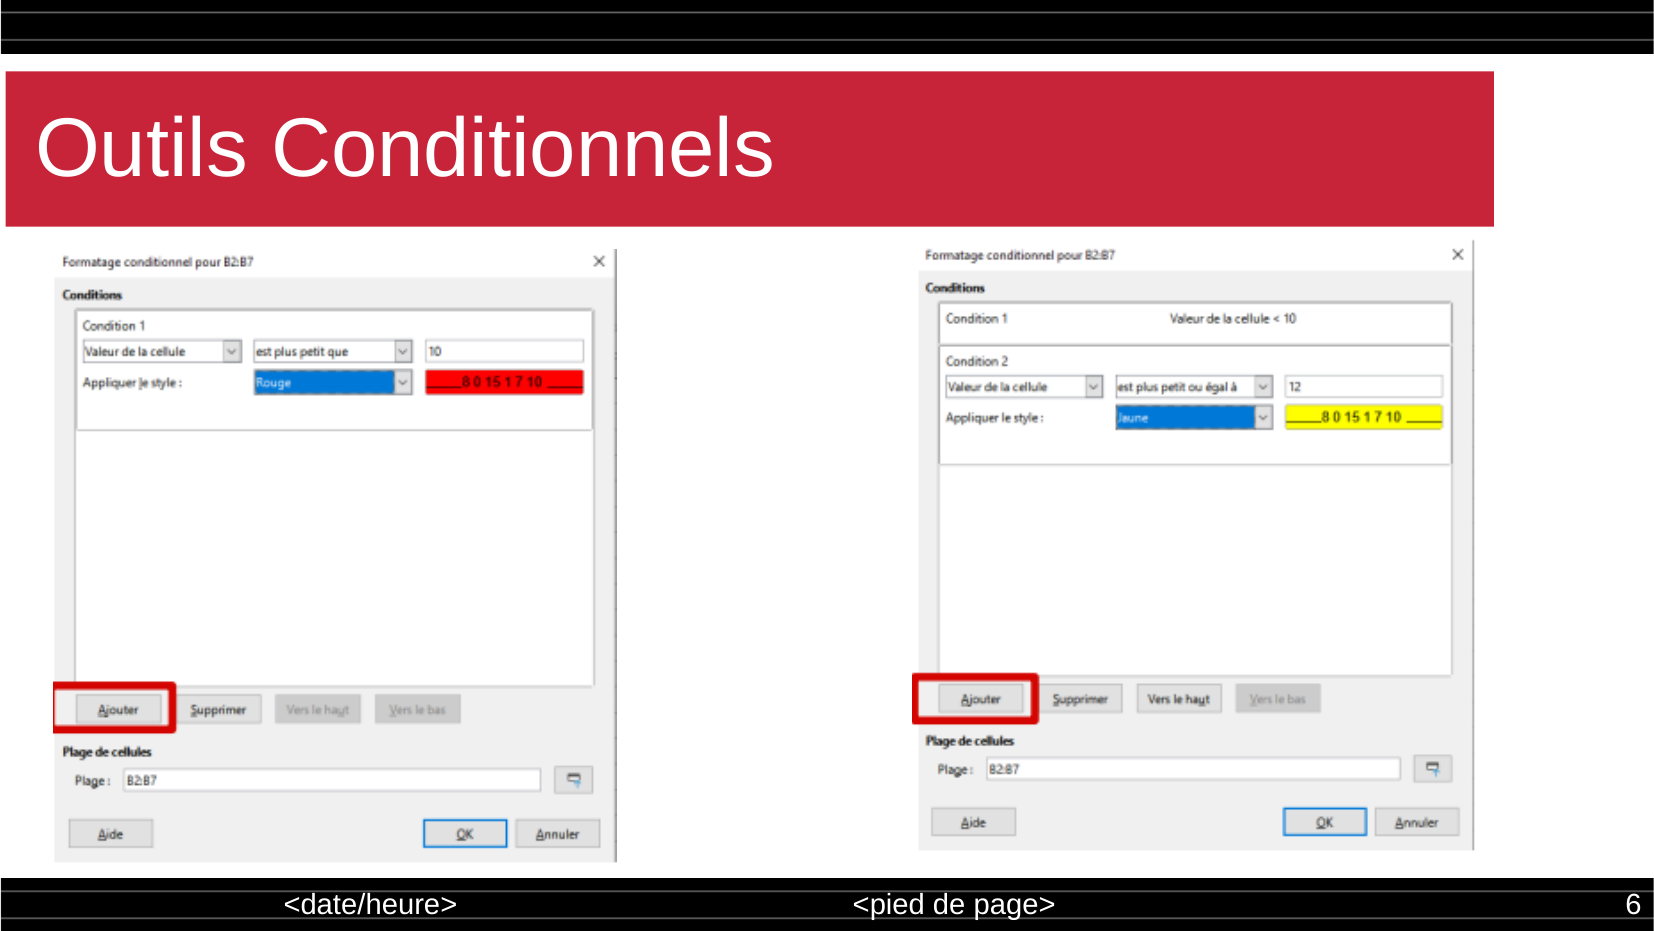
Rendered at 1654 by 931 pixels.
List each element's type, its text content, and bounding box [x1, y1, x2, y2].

picture [53, 249, 617, 868]
picture [0, 878, 1654, 931]
picture [0, 0, 1654, 54]
picture [912, 237, 1494, 856]
text_box Outils Conditionnels [5, 71, 1494, 227]
